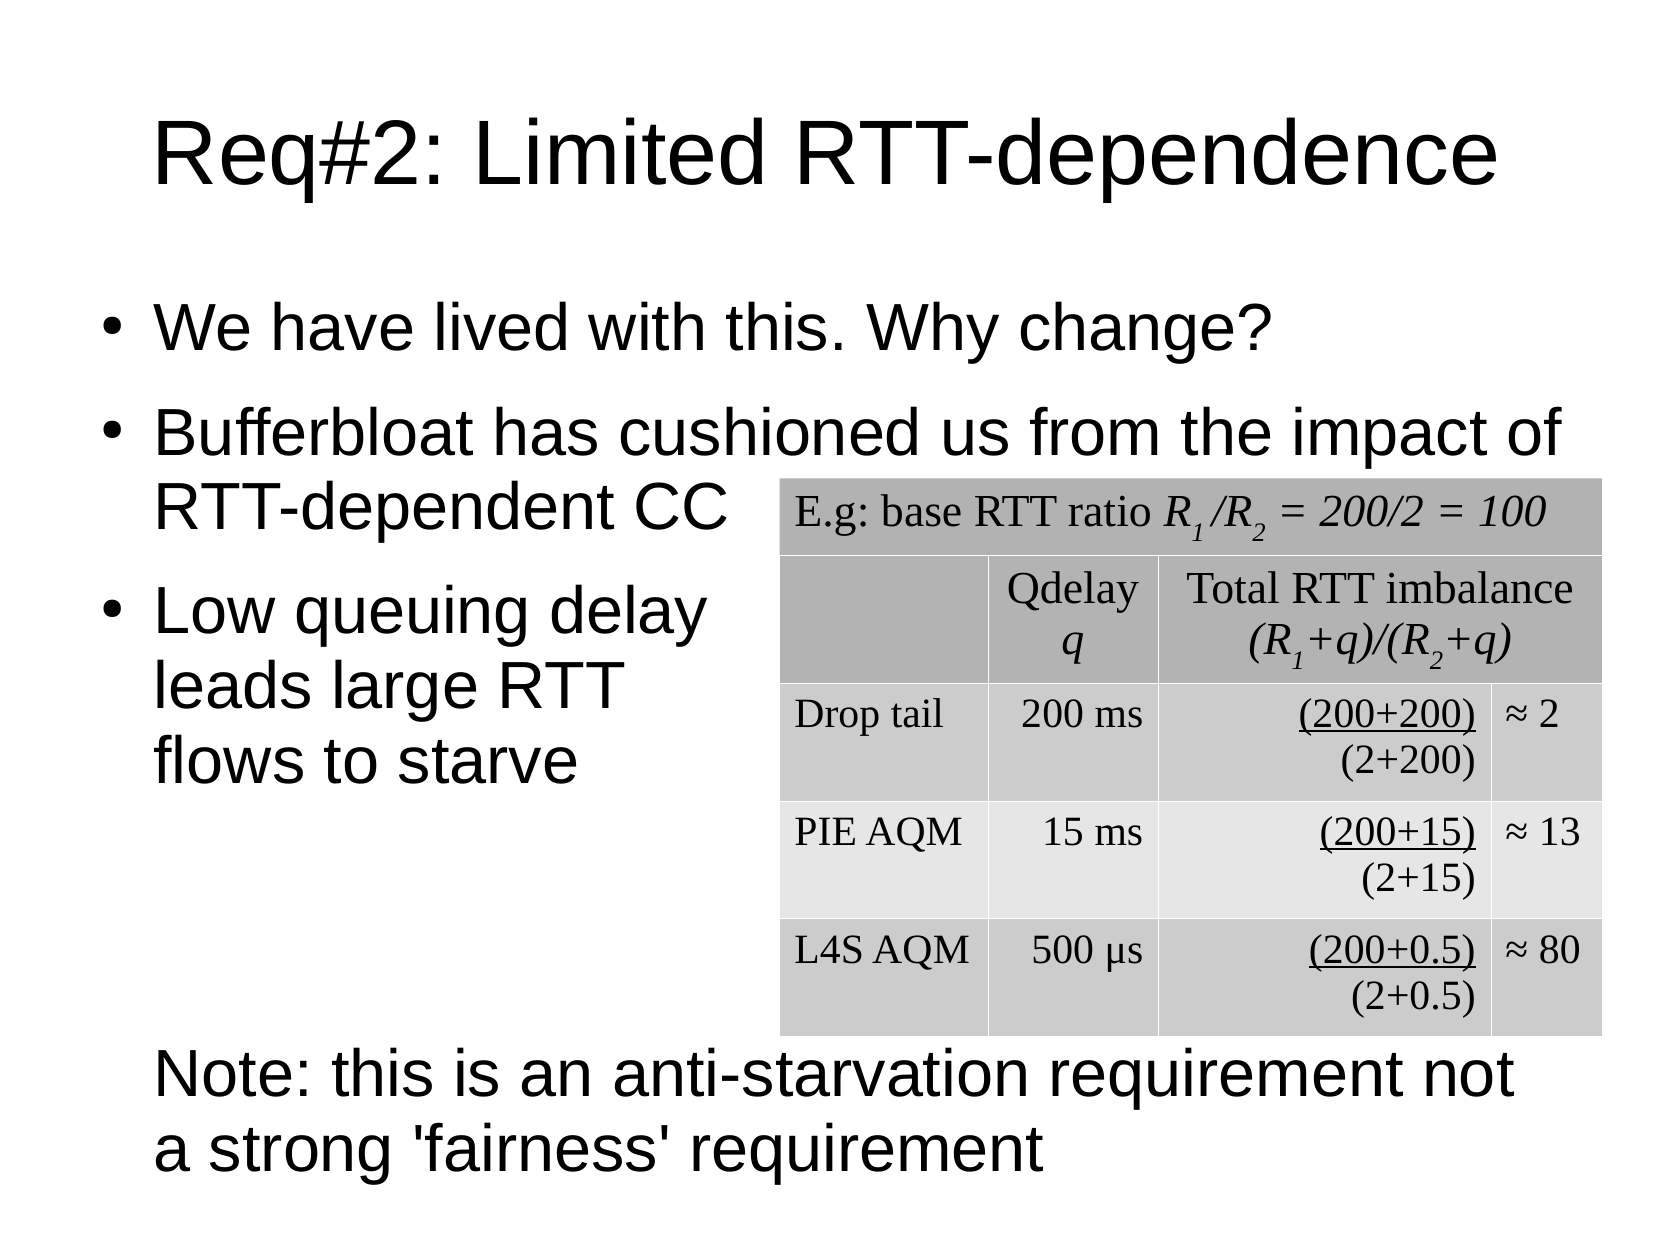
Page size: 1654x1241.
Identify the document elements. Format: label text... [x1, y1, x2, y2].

table_header Qdelay q [989, 556, 1158, 683]
table_cell 200 ms [989, 684, 1158, 801]
table_cell PIE AQM [780, 802, 988, 918]
table_cell (200+15) (2+15) [1159, 802, 1491, 918]
table_cell ≈ 13 [1492, 802, 1602, 918]
table_cell (200+200) (2+200) [1159, 684, 1491, 801]
list We have lived with this. Why change? Bufferbloat has cushioned us from the impact of RTT-dependent CC Low queuing delay leads large RTT flows to starve Note: this is an anti-starvation requirement not a strong 'fairness' requirement [82, 290, 1571, 1205]
table_header [780, 556, 988, 683]
table_cell ≈ 80 [1492, 919, 1602, 1036]
table_cell 15 ms [989, 802, 1158, 918]
table_cell Drop tail [780, 684, 988, 801]
table_cell 500 μs [989, 919, 1158, 1036]
table_cell (200+0.5) (2+0.5) [1159, 919, 1491, 1036]
table_cell L4S AQM [780, 919, 988, 1036]
table_cell ≈ 2 [1492, 684, 1602, 801]
text_box E.g: base RTT ratio R1 /R2 = 200/2 = 100 [779, 478, 1602, 555]
title Req#2: Limited RTT-dependence [82, 49, 1571, 257]
table_header Total RTT imbalance (R1+q)/(R2+q) [1159, 556, 1602, 683]
